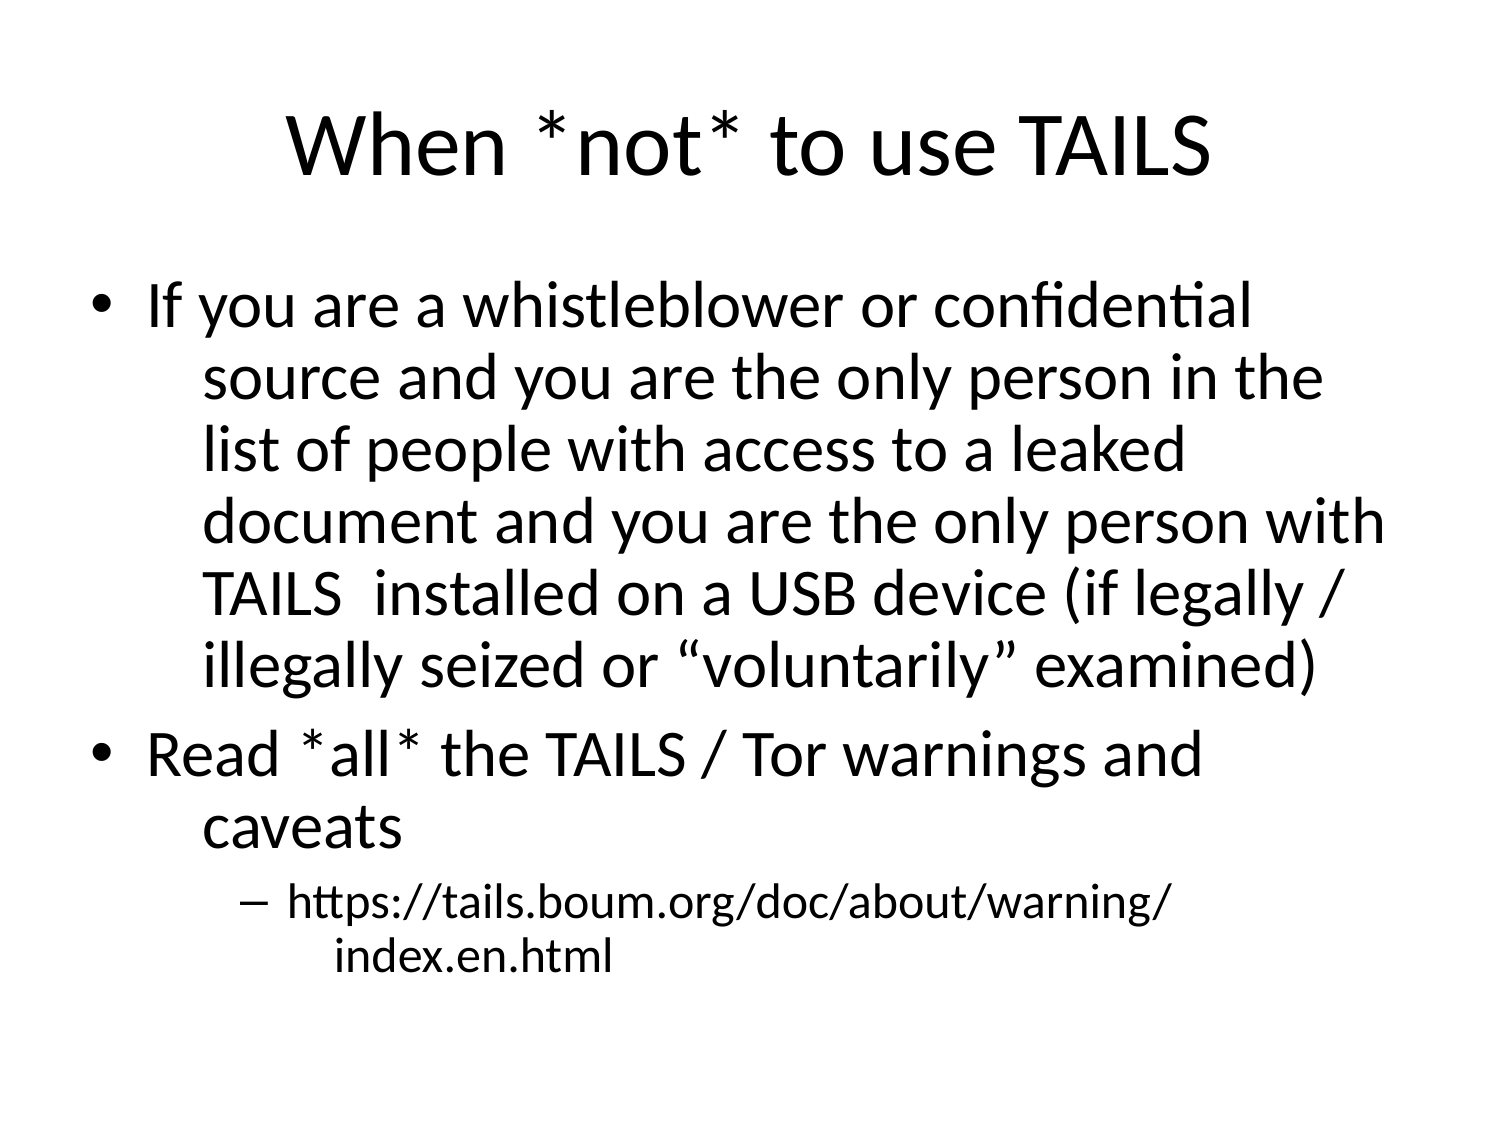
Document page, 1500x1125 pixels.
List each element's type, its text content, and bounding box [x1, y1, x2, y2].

title When *not* to use TAILS [75, 45, 1426, 233]
list If you are a whistleblower or confidential source and you are the only person in the list of people with access to a leaked document and you are the only person with TAILS installed on a USB device (if legally / illegally seized or “voluntarily” examined) Read *all* the TAILS / Tor warnings and caveats https://tails.boum.org/doc/about/warning/index.en.html [75, 262, 1426, 1005]
